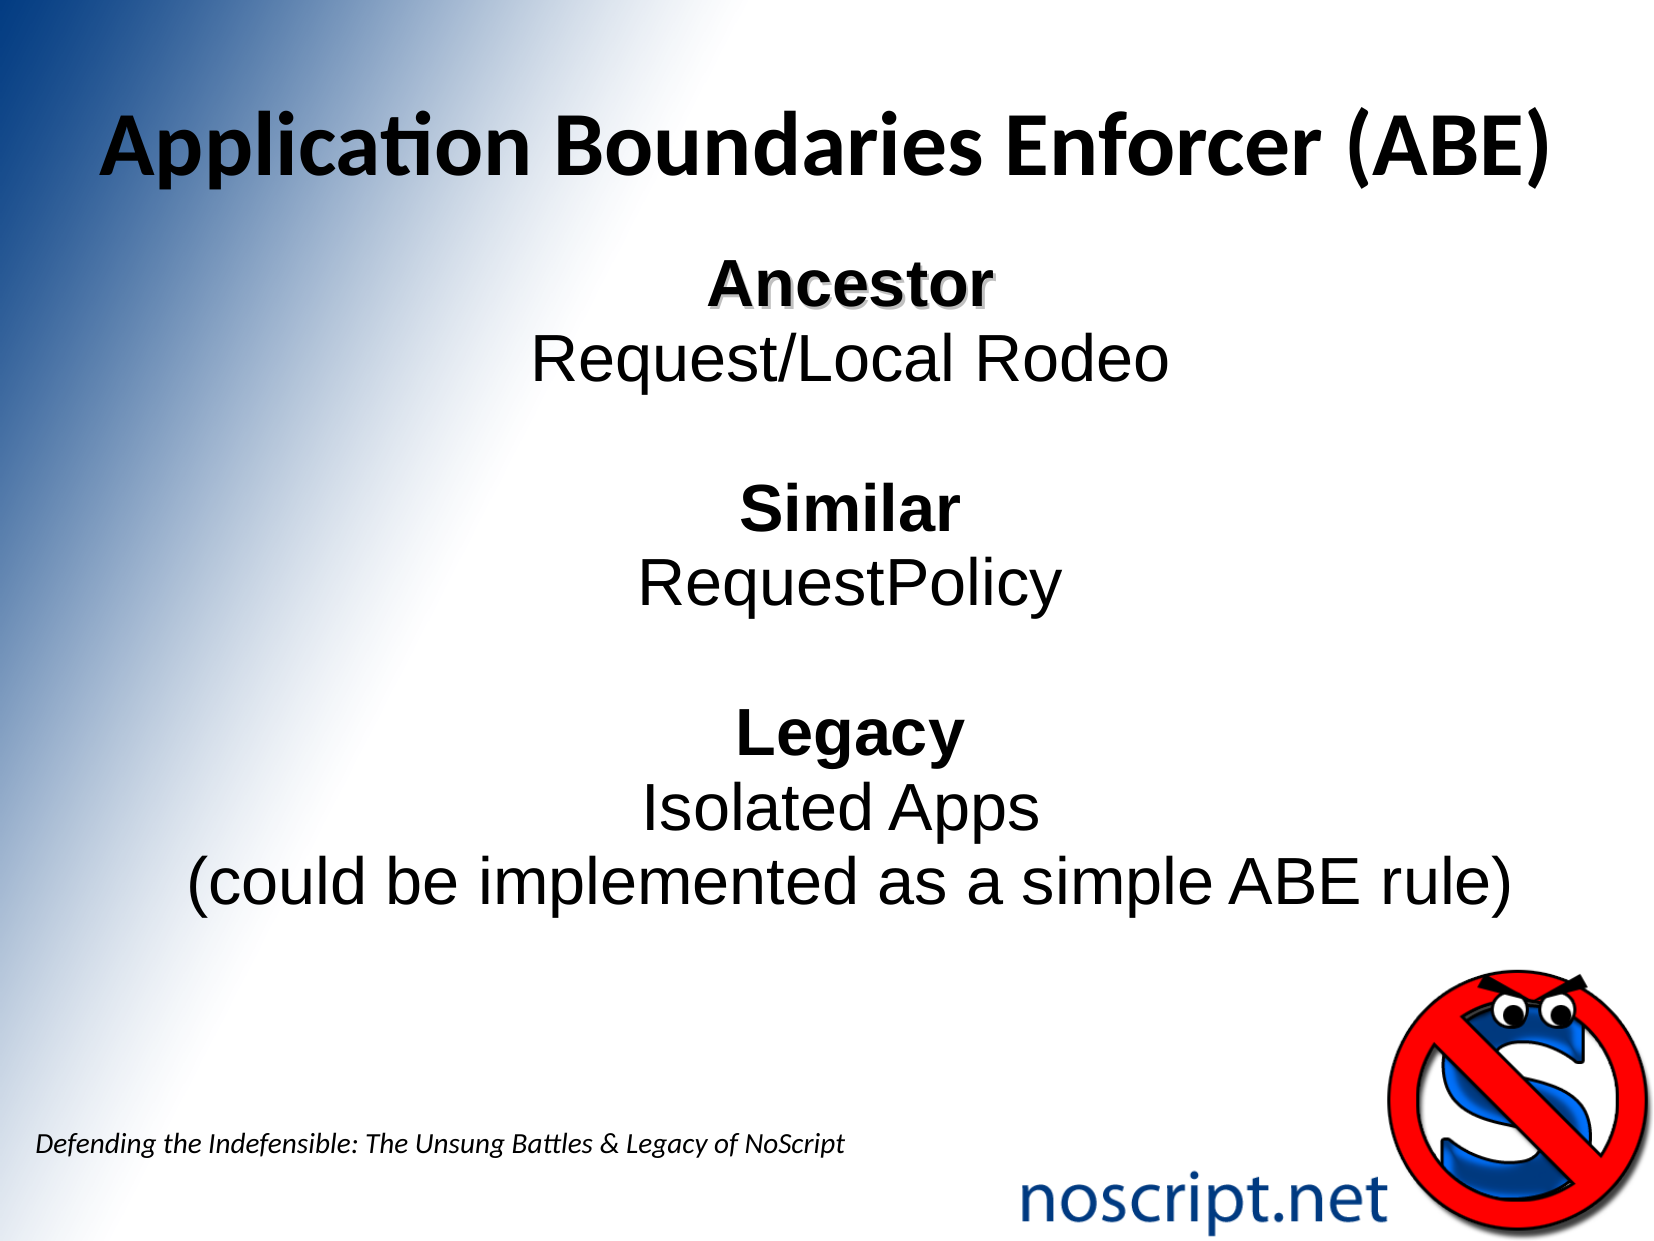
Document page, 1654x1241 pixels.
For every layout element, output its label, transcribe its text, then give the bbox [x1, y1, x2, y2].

subtitle Ancestor Request/Local Rodeo Similar RequestPolicy Legacy Isolated Apps (could be implemented as a simple ABE rule) [106, 165, 1595, 1075]
picture [0, 0, 1654, 1241]
title Application Boundaries Enforcer (ABE) [82, 49, 1571, 257]
